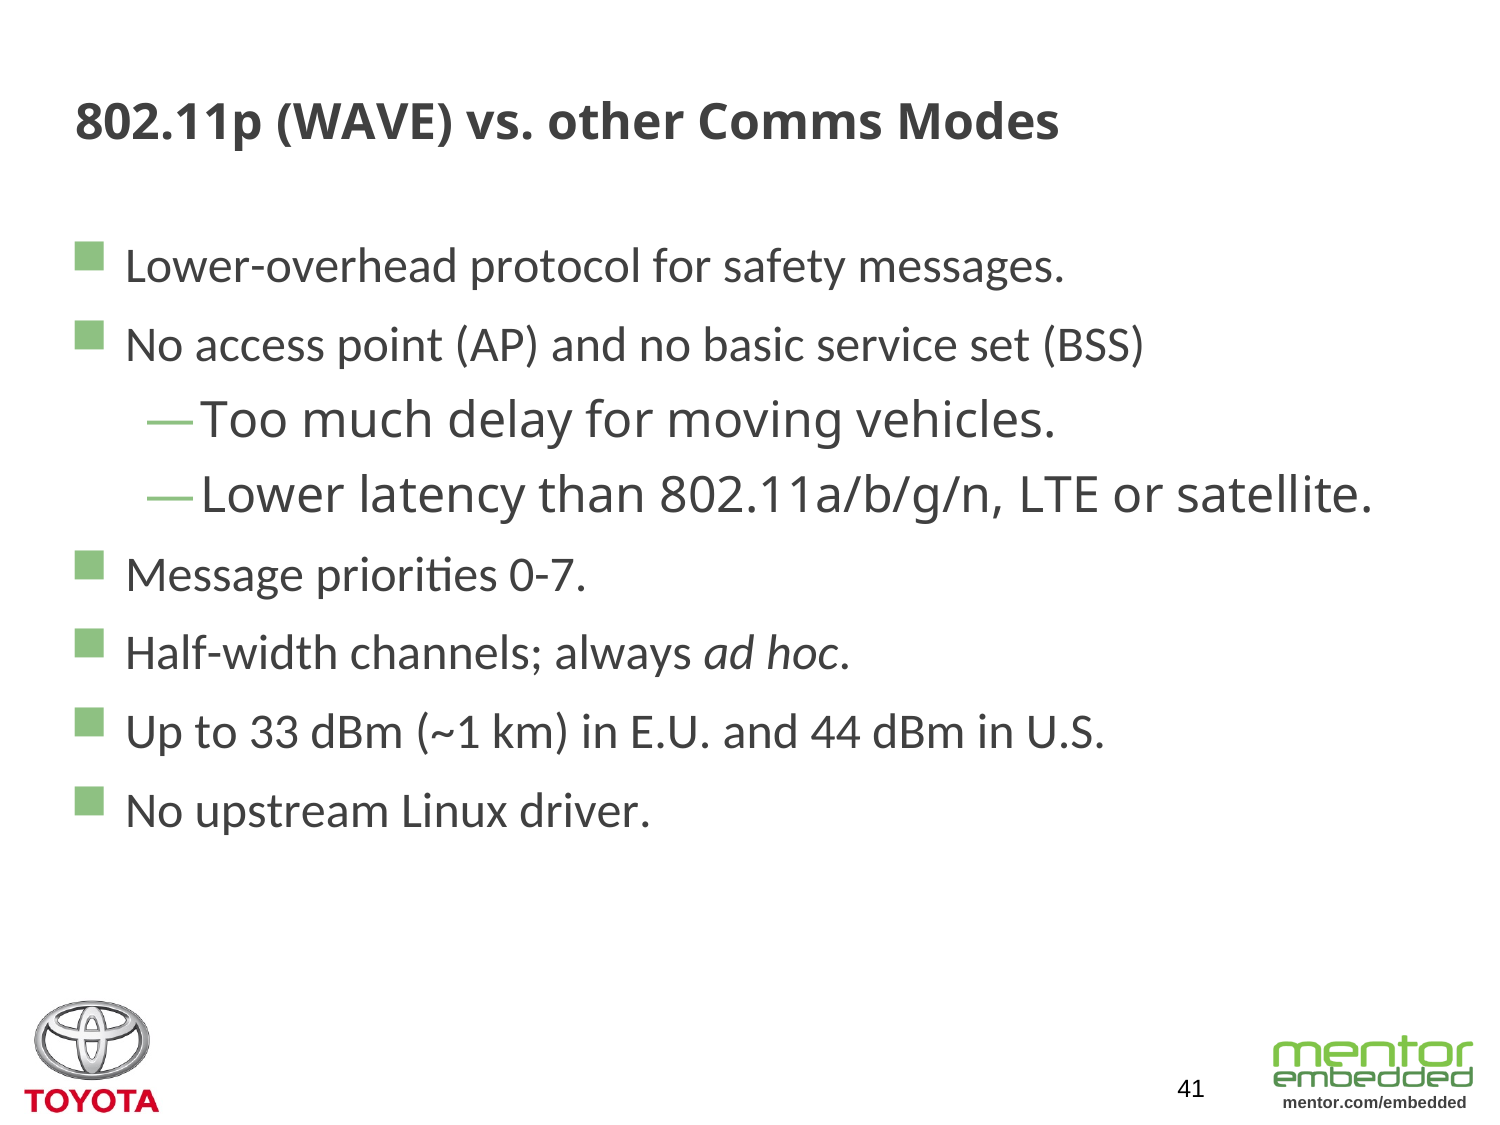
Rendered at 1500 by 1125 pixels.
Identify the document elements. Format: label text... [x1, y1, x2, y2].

picture [24, 998, 163, 1114]
text_box Lower-overhead protocol for safety messages. No access point (AP) and no basic service set (BSS) Too much delay for moving vehicles. Lower latency than 802.11a/b/g/n, LTE or satellite. Message priorities 0-7. Half-width channels; always ad hoc. Up to 33 dBm (~1 km) in E.U. and 44 dBm in U.S. No upstream Linux driver. [0, 224, 1496, 968]
picture [1268, 1030, 1476, 1092]
text_box 802.11p (WAVE) vs. other Comms Modes [0, 45, 1500, 158]
